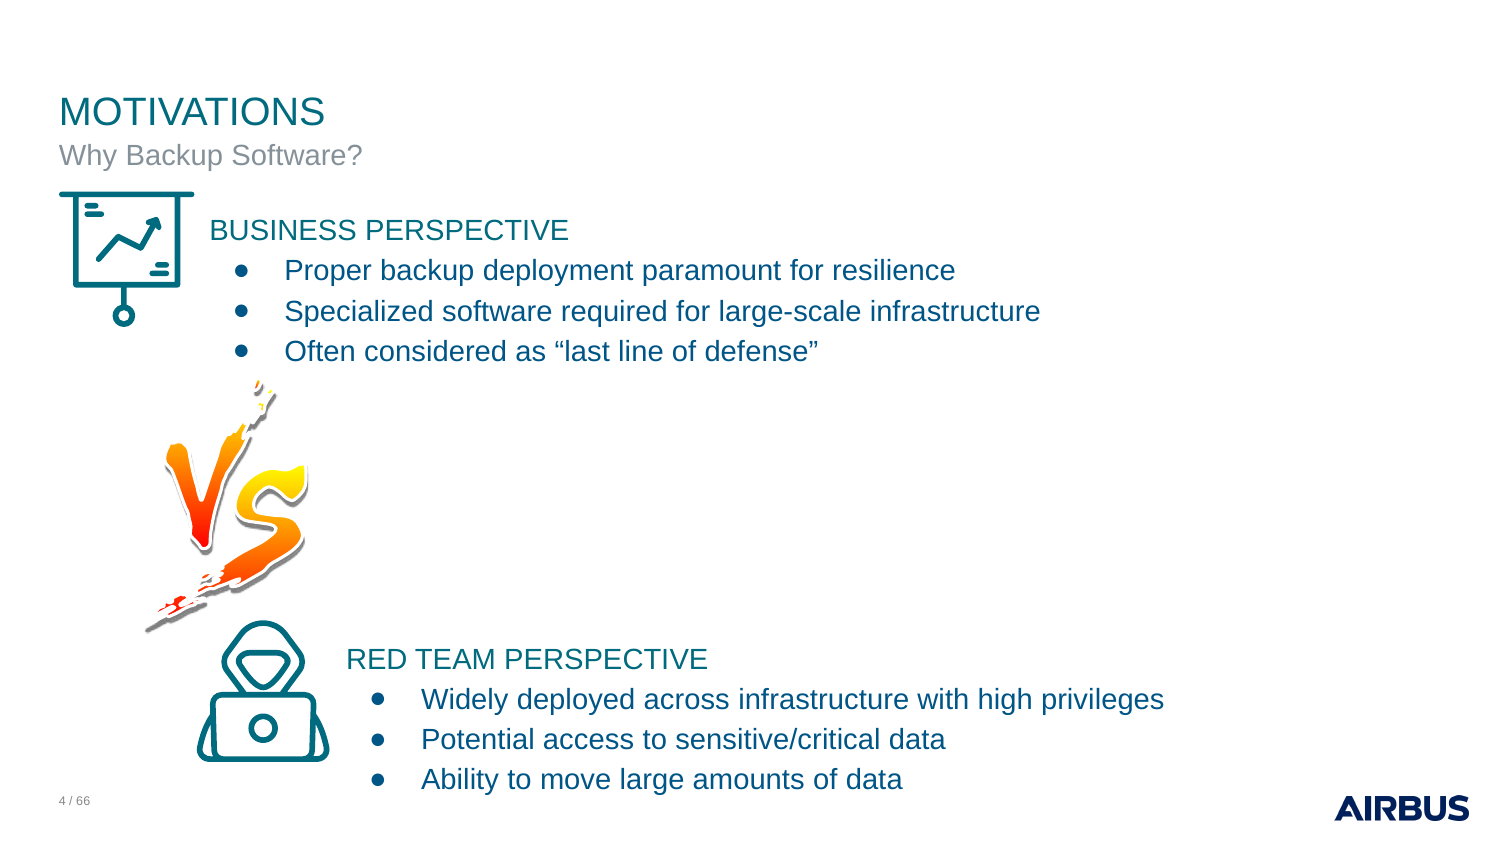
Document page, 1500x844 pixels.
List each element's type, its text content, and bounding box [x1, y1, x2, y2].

text_box [253, 378, 262, 391]
text_box [144, 461, 307, 626]
text_box [58, 191, 195, 327]
picture [1334, 795, 1469, 821]
text_box BUSINESS PERSPECTIVE Proper backup deployment paramount for resilience Specialized software required for large-scale infrastructure Often considered as “last line of defense” [194, 179, 1201, 383]
title MOTIVATIONS Why Backup Software? [58, 80, 1441, 192]
text_box [164, 388, 275, 549]
text_box [196, 620, 330, 762]
text_box RED TEAM PERSPECTIVE Widely deployed across infrastructure with high privileges Potential access to sensitive/critical data Ability to move large amounts of data [331, 607, 1182, 811]
